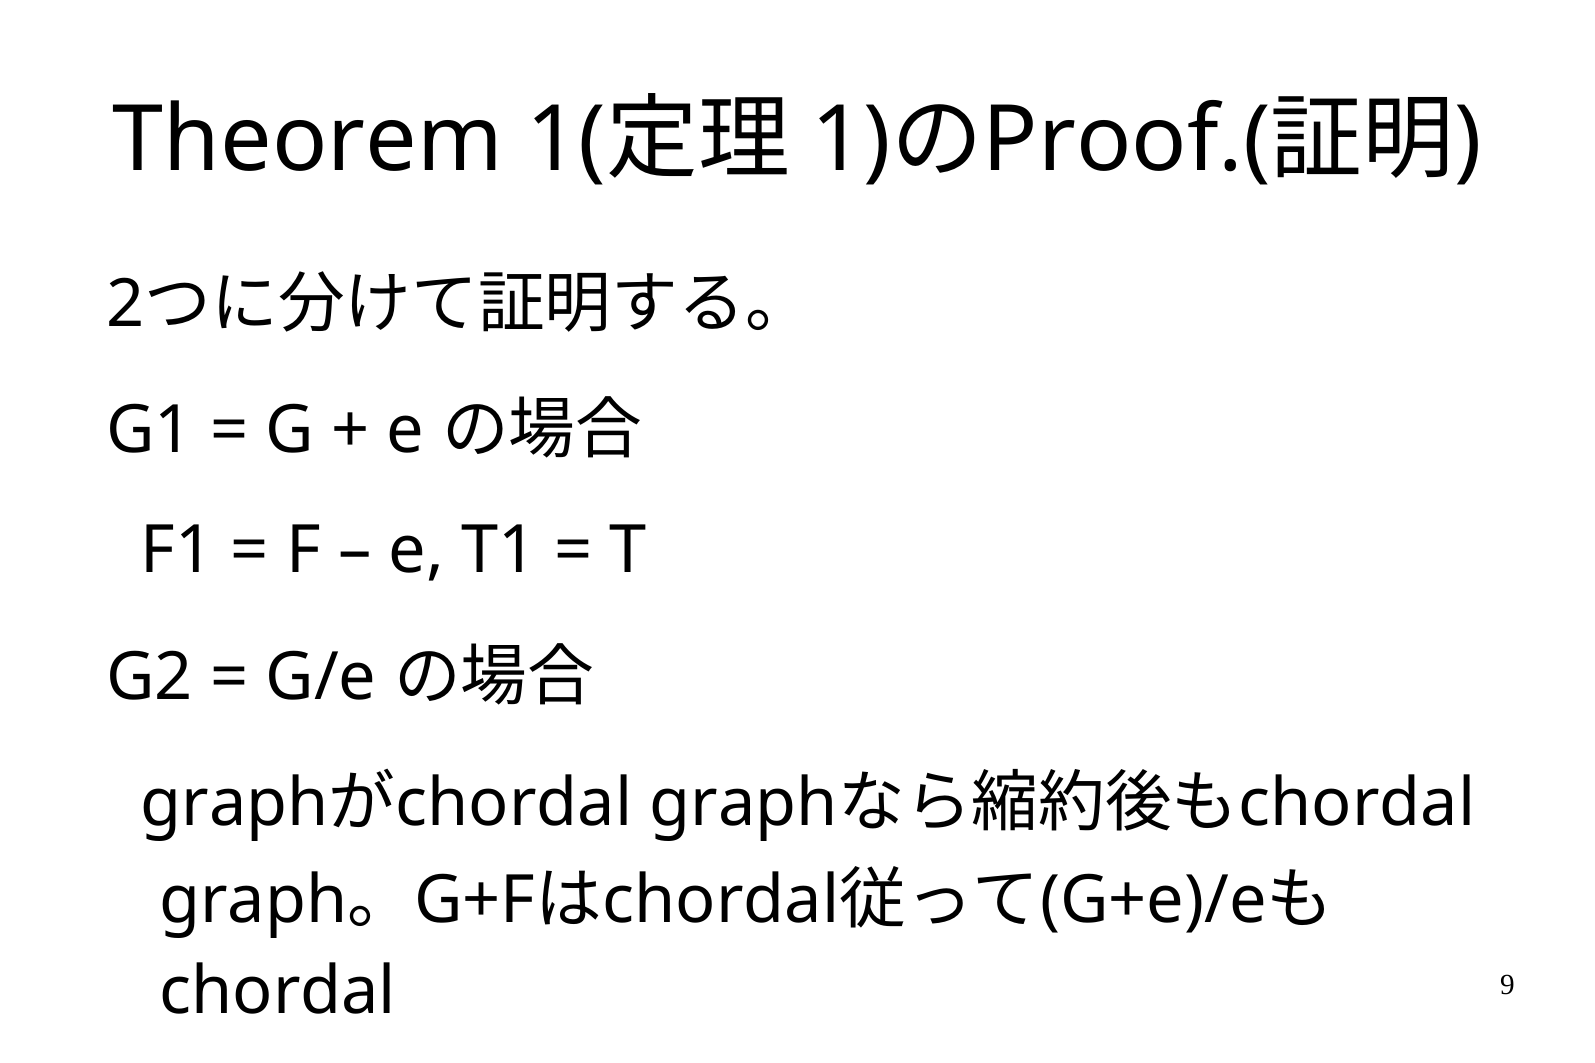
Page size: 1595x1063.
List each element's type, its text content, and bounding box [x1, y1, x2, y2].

title Theorem 1(定理 1)のProof.(証明) [79, 42, 1515, 220]
list 2つに分けて証明する。 G1 = G + e の場合 F1 = F – e, T1 = T G2 = G/e の場合 graphがchordal graphなら縮約後もchordal graph。G+Fはchordal従って(G+e)/eもchordal [88, 248, 1536, 936]
